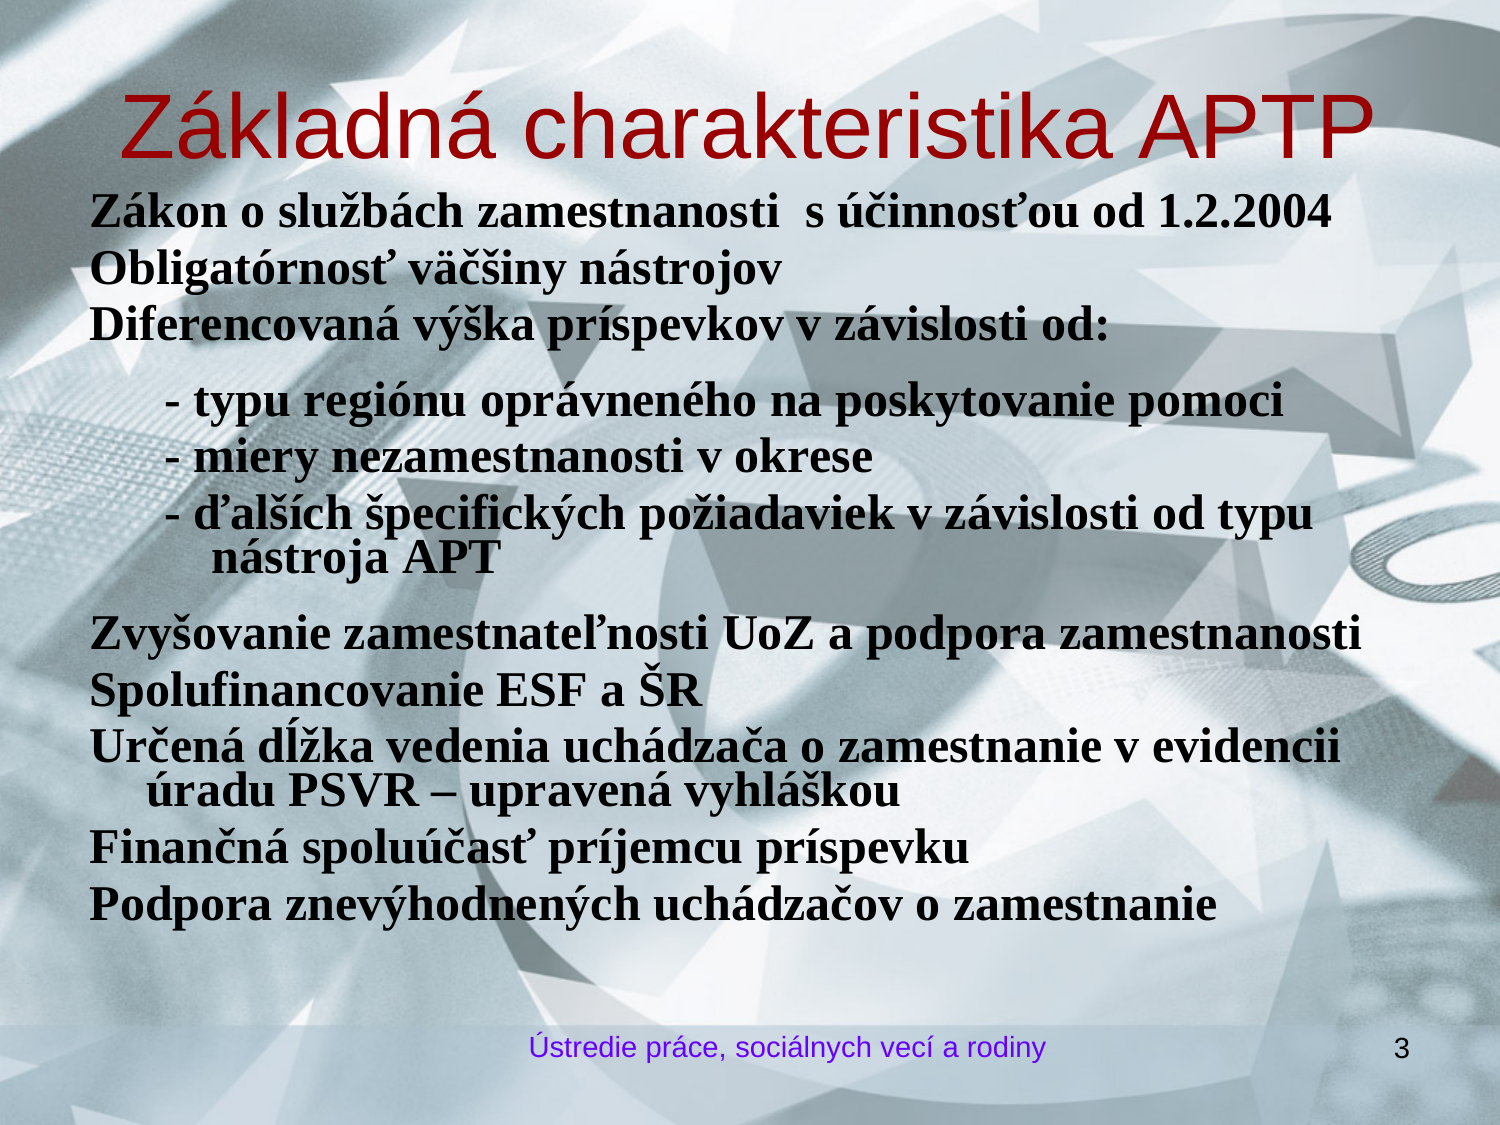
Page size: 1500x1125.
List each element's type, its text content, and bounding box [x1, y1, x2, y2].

list Zákon o službách zamestnanosti s účinnosťou od 1.2.2004 Obligatórnosť väčšiny nástrojov Diferencovaná výška príspevkov v závislosti od: - typu regiónu oprávneného na poskytovanie pomoci - miery nezamestnanosti v okrese - ďalších špecifických požiadaviek v závislosti od typu nástroja APT Zvyšovanie zamestnateľnosti UoZ a podpora zamestnanosti Spolufinancovanie ESF a ŠR Určená dĺžka vedenia uchádzača o zamestnanie v evidencii úradu PSVR – upravená vyhláškou Finančná spoluúčasť príjemcu príspevku Podpora znevýhodnených uchádzačov o zamestnanie [75, 184, 1426, 1097]
picture [0, 0, 1500, 1125]
title Základná charakteristika APTP [75, 45, 1426, 184]
